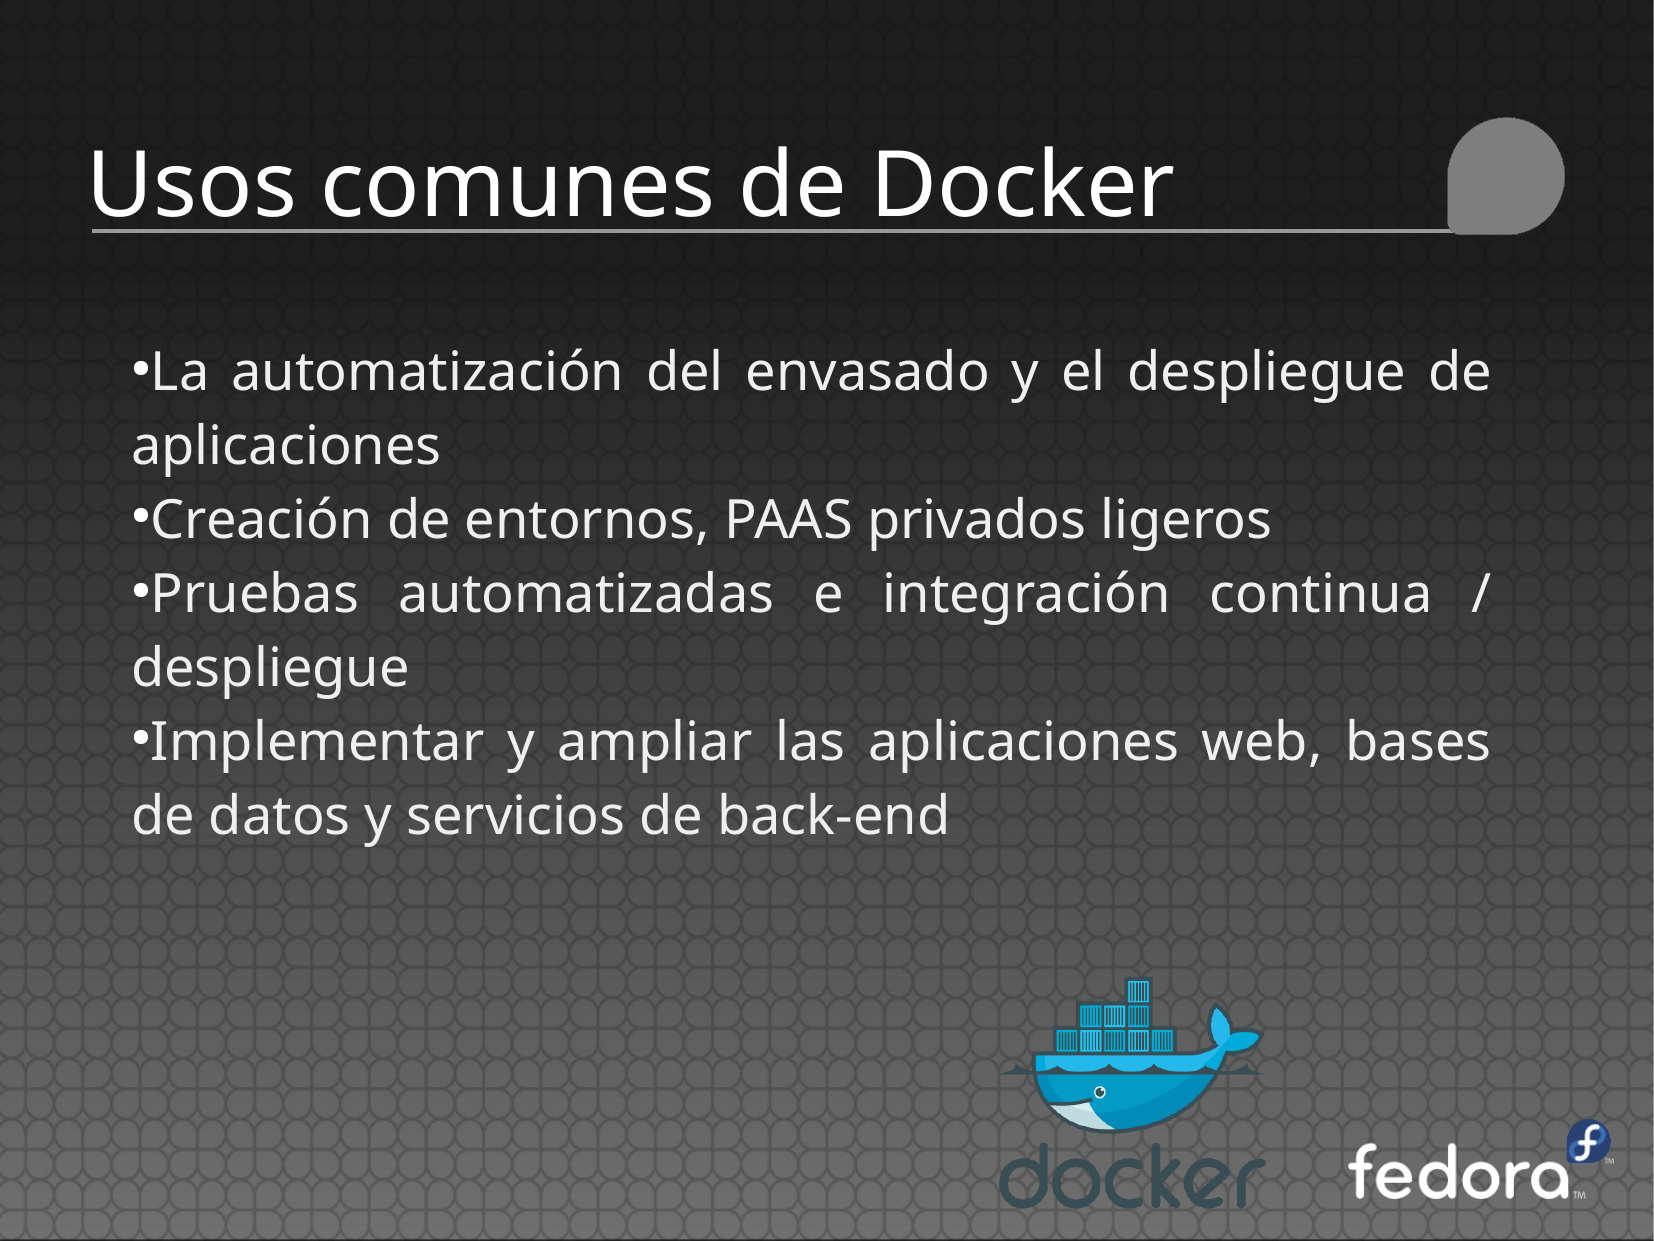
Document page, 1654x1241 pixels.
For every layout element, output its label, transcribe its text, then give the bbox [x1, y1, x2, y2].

text_box La automatización del envasado y el despliegue de aplicaciones Creación de entornos, PAAS privados ligeros Pruebas automatizadas e integración continua / despliegue Implementar y ampliar las aplicaciones web, bases de datos y servicios de back-end [116, 324, 1508, 781]
picture [0, 0, 1654, 1241]
title Usos comunes de Docker [86, 112, 1576, 249]
